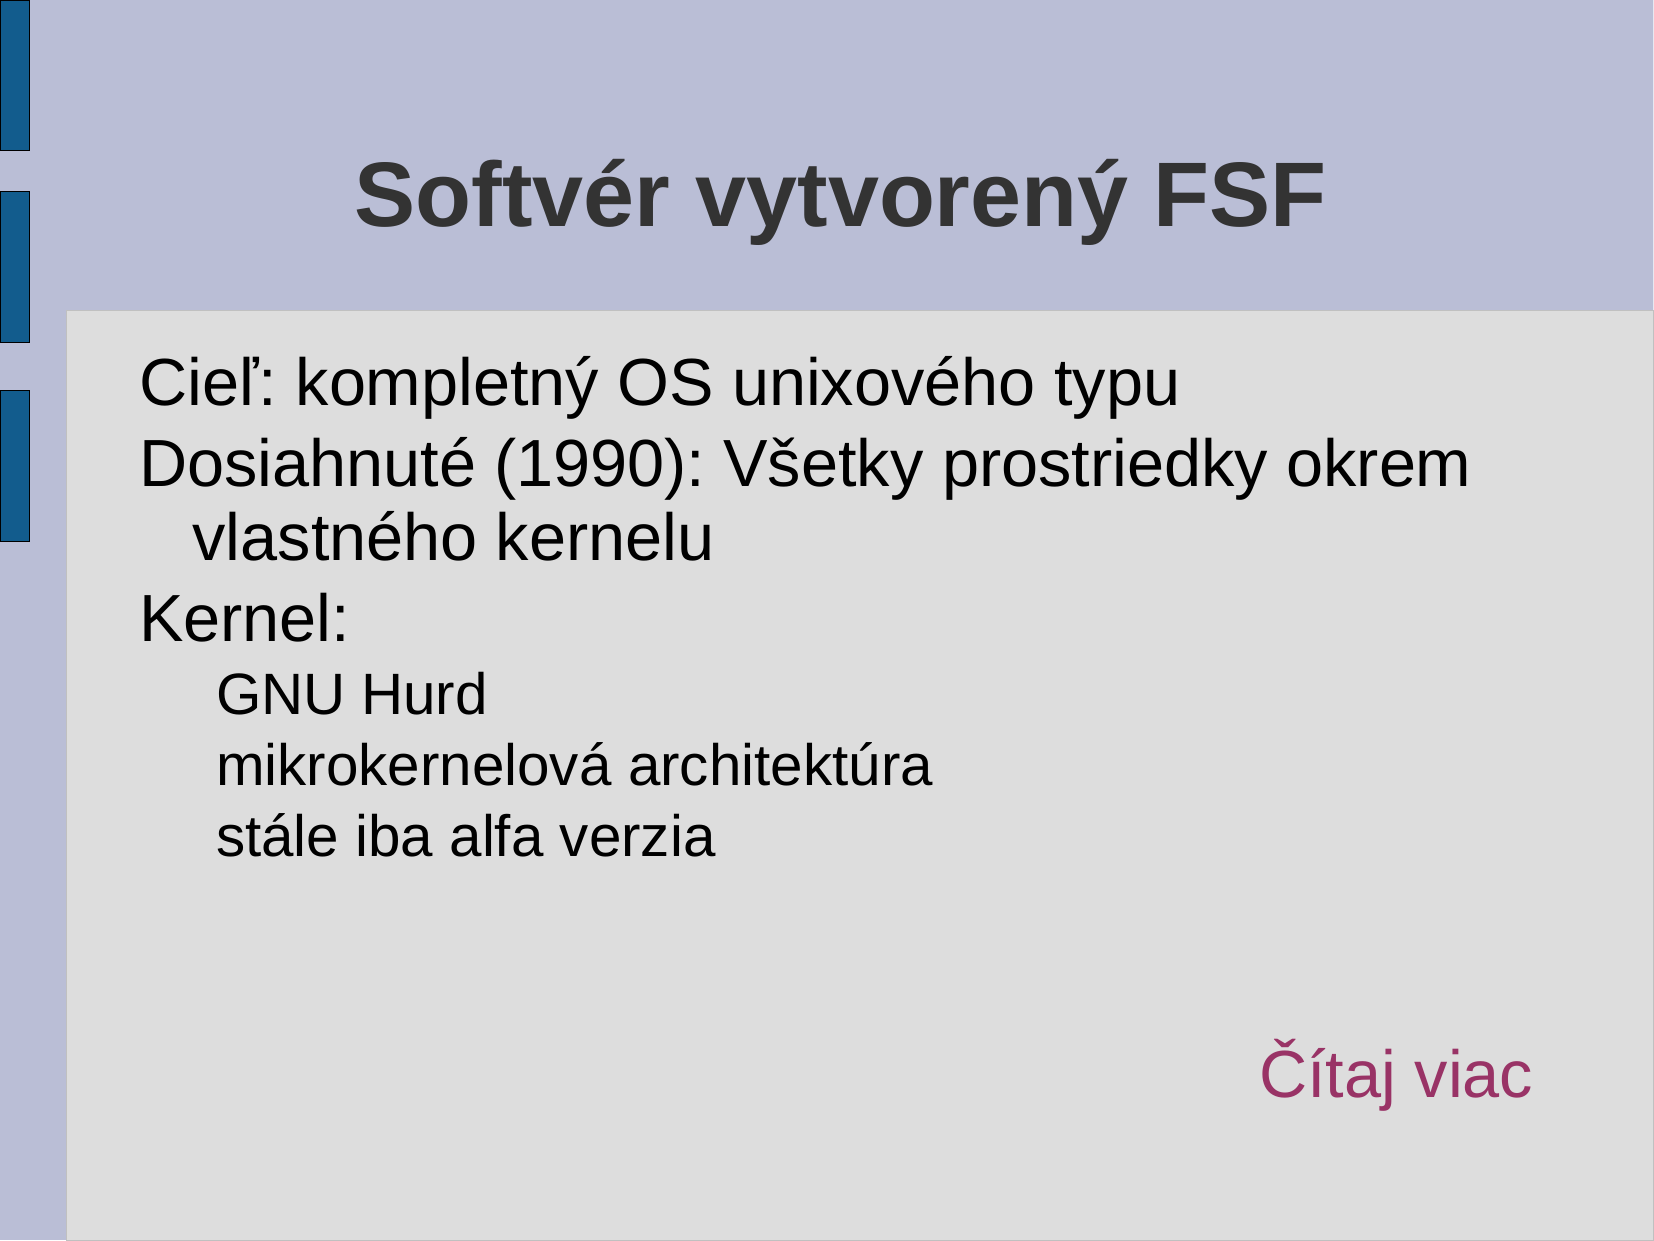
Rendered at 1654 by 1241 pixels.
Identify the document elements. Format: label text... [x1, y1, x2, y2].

list Cieľ: kompletný OS unixového typu Dosiahnuté (1990): Všetky prostriedky okrem vlastného kernelu Kernel: GNU Hurd mikrokernelová architektúra stále iba alfa verzia Čítaj viac [121, 344, 1534, 1141]
title Softvér vytvorený FSF [59, 91, 1625, 299]
